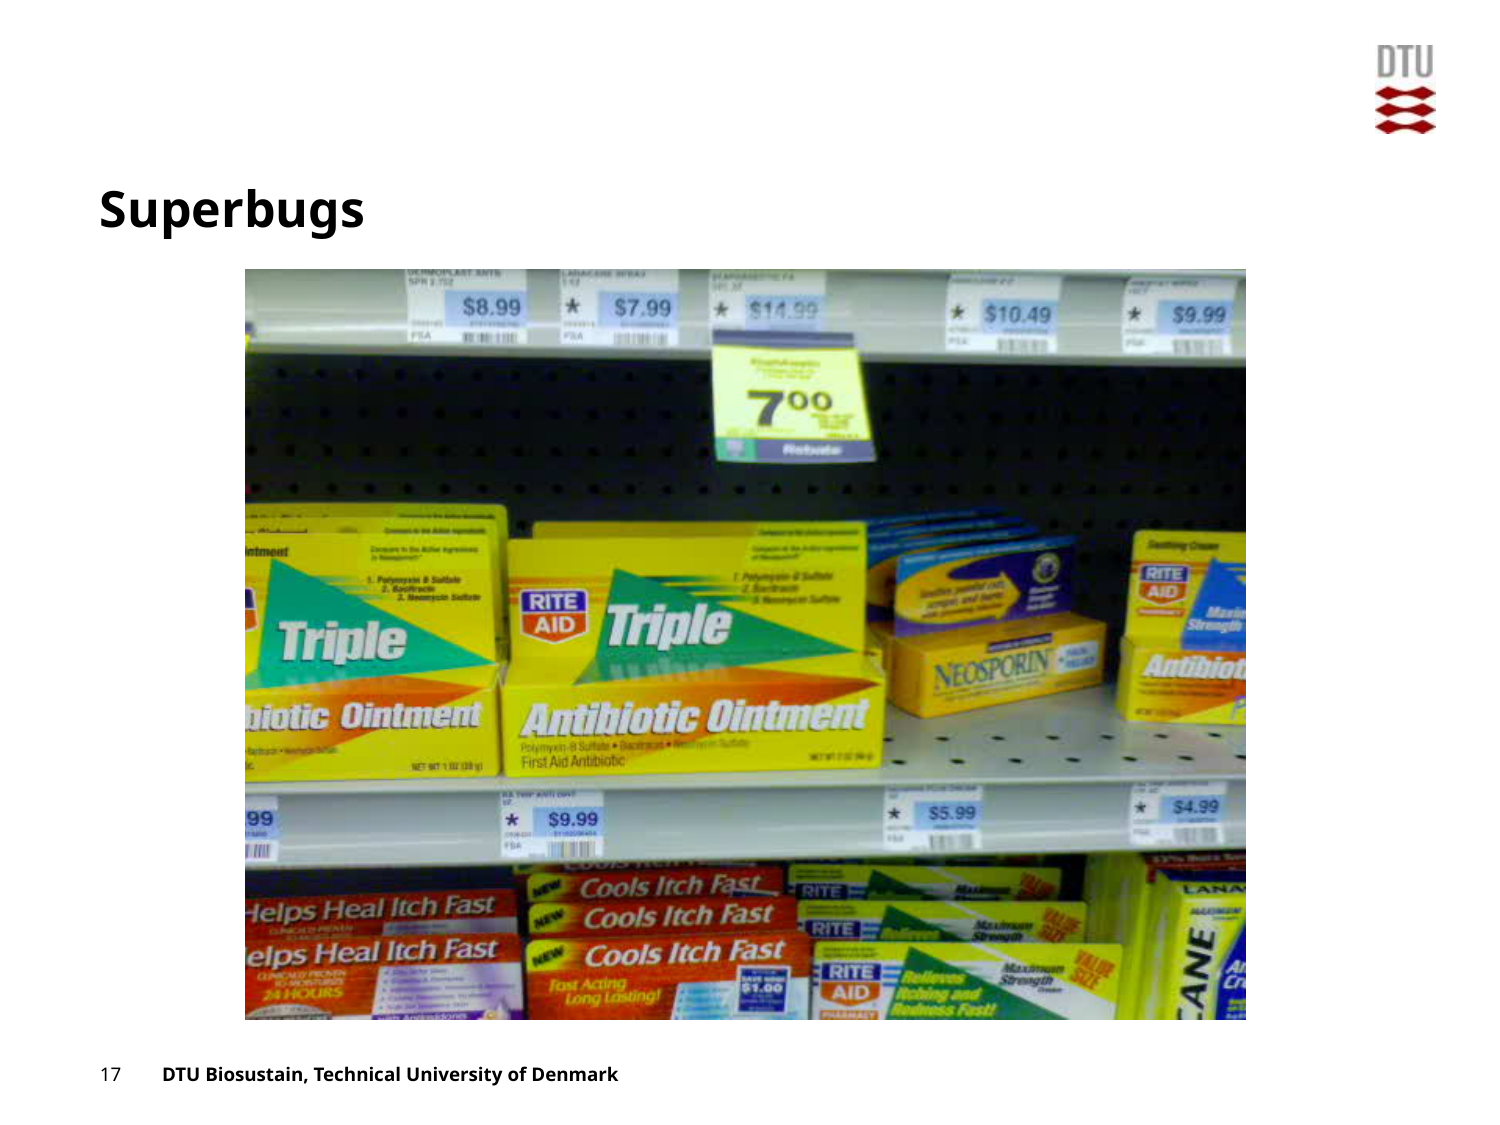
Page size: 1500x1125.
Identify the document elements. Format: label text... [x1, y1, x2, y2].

picture [1375, 45, 1436, 134]
picture [245, 269, 1246, 1020]
title Superbugs [99, 50, 1375, 238]
slide_number <number> [99, 1062, 151, 1113]
